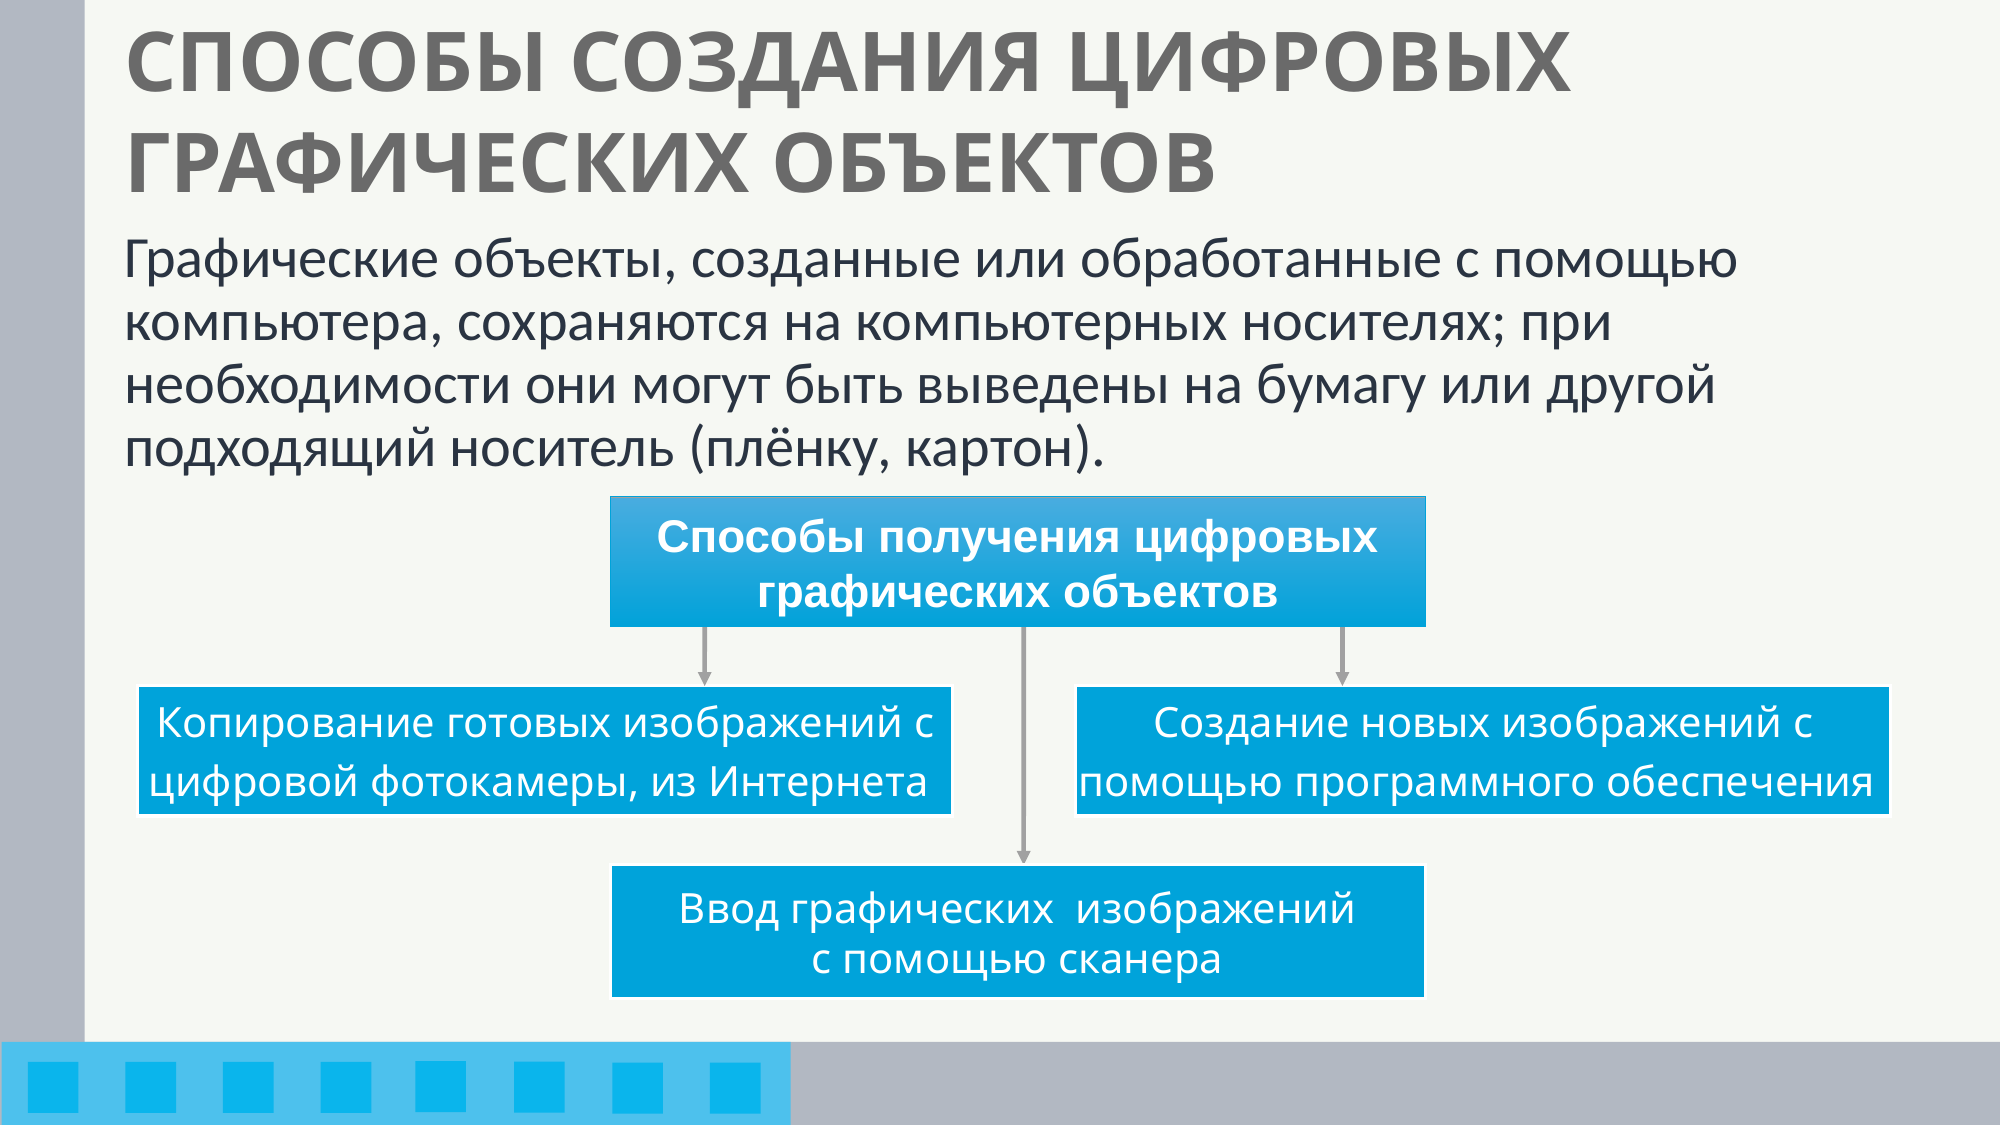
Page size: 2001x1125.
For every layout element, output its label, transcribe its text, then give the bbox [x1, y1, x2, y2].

title СПОСОБЫ СОЗДАНИЯ ЦИФРОВЫХ ГРАФИЧЕСКИХ ОБЪЕКТОВ [109, 2, 1891, 219]
text_box Ввод графических изображений с помощью сканера [610, 864, 1426, 999]
text_box Создание новых изображений с помощью программного обеспечения [1075, 685, 1891, 816]
list Графические объекты, созданные или обработанные с помощью компьютера, сохраняются на компьютерных носителях; при необходимости они могут быть выведены на бумагу или другой подходящий носитель (плёнку, картон). [109, 219, 1891, 504]
text_box Копирование готовых изображений с цифровой фотокамеры, из Интернета [137, 685, 953, 816]
text_box Способы получения цифровых графических объектов [610, 496, 1426, 627]
